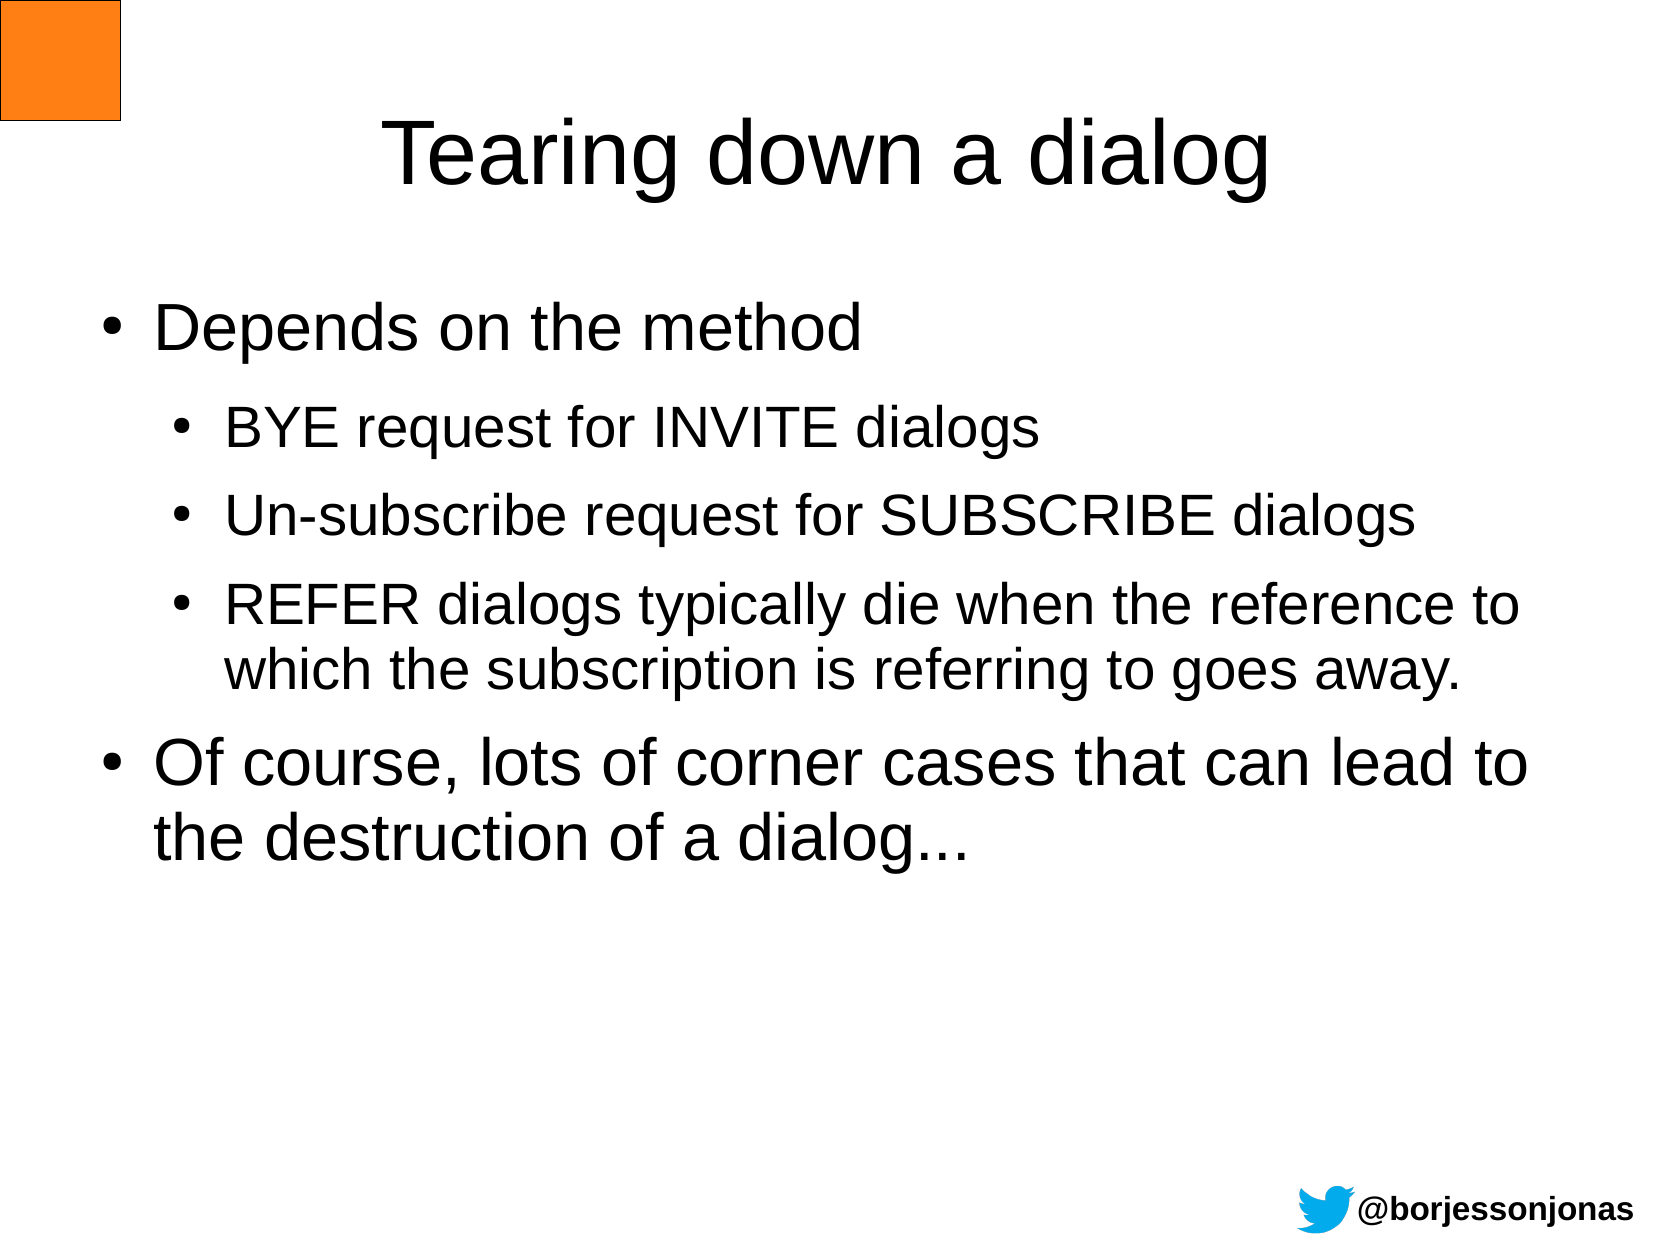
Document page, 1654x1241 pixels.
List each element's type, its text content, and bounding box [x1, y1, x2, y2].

list Depends on the method BYE request for INVITE dialogs Un-subscribe request for SUBSCRIBE dialogs REFER dialogs typically die when the reference to which the subscription is referring to goes away. Of course, lots of corner cases that can lead to the destruction of a dialog... [82, 290, 1571, 1109]
picture [1277, 1160, 1375, 1241]
title Tearing down a dialog [82, 49, 1571, 257]
